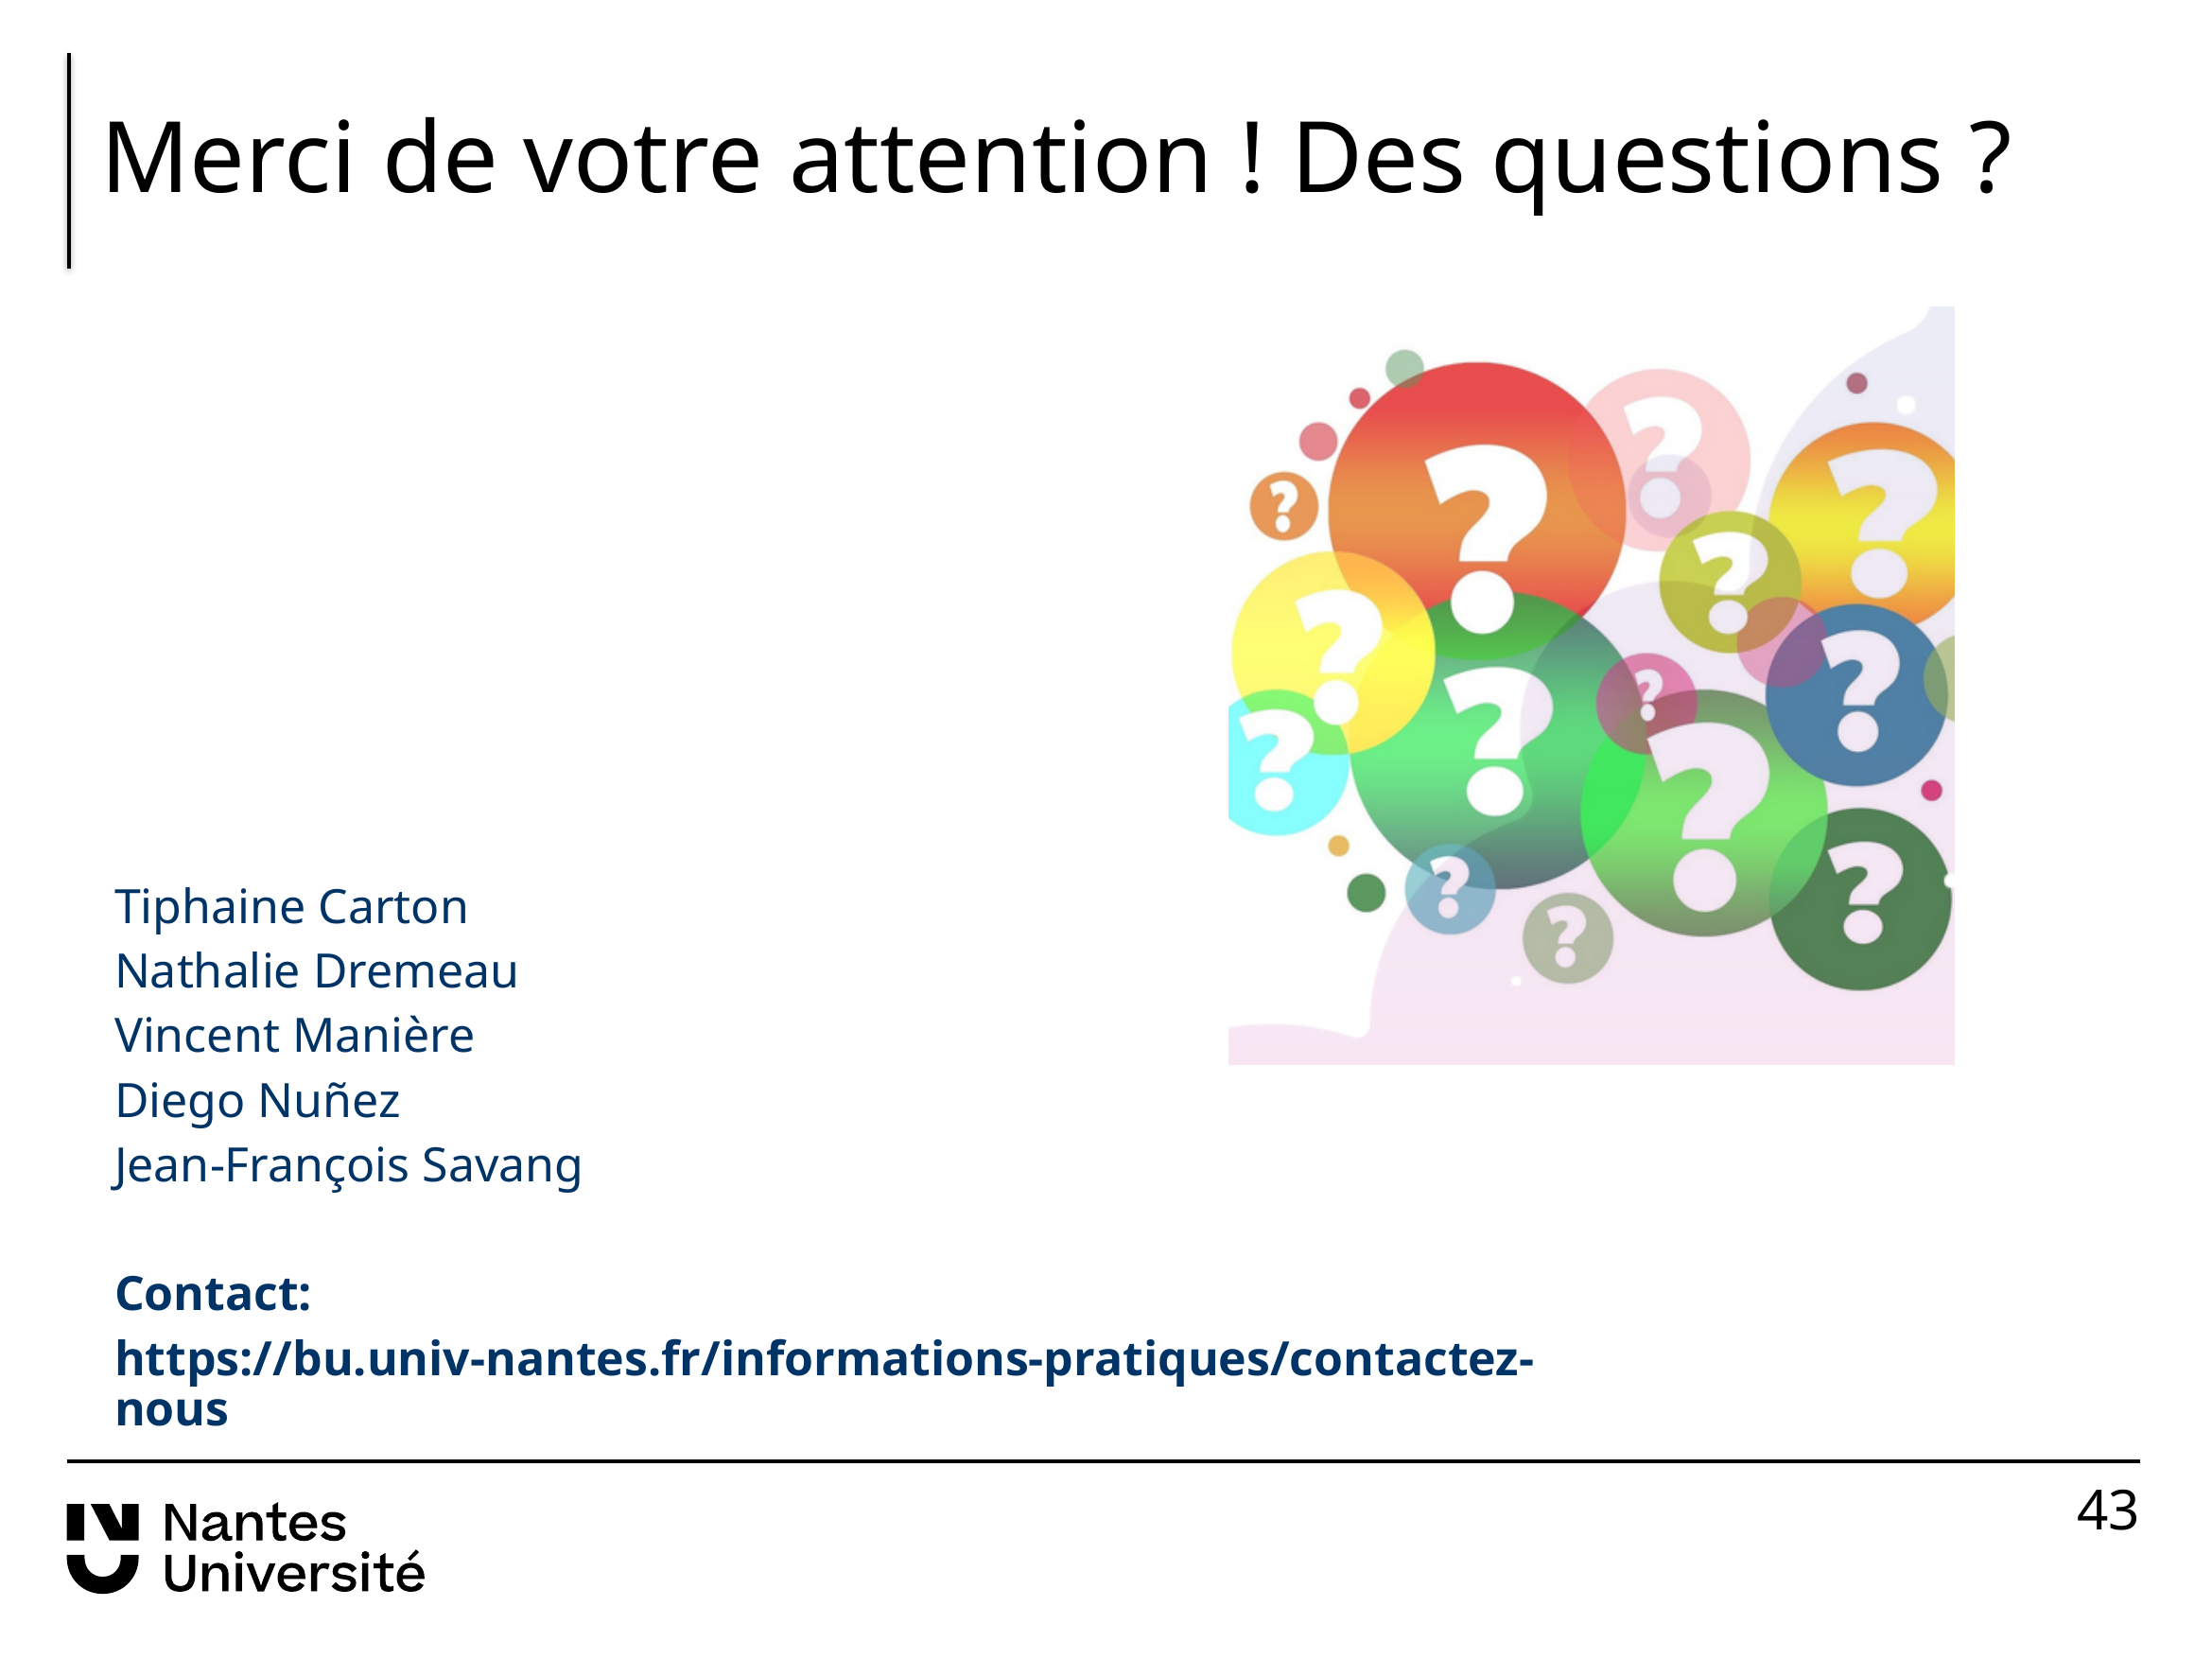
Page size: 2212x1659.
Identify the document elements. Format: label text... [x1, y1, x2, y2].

slide_number <numéro> [1815, 1478, 2140, 1546]
title Merci de votre attention ! Des questions ? [100, 106, 2067, 215]
text_box Tiphaine Carton Nathalie Dremeau Vincent Manière Diego Nuñez Jean-François Savang Contact: https://bu.univ-nantes.fr/informations-pratiques/contactez-nous [100, 865, 1564, 1374]
picture [1228, 306, 1955, 1065]
